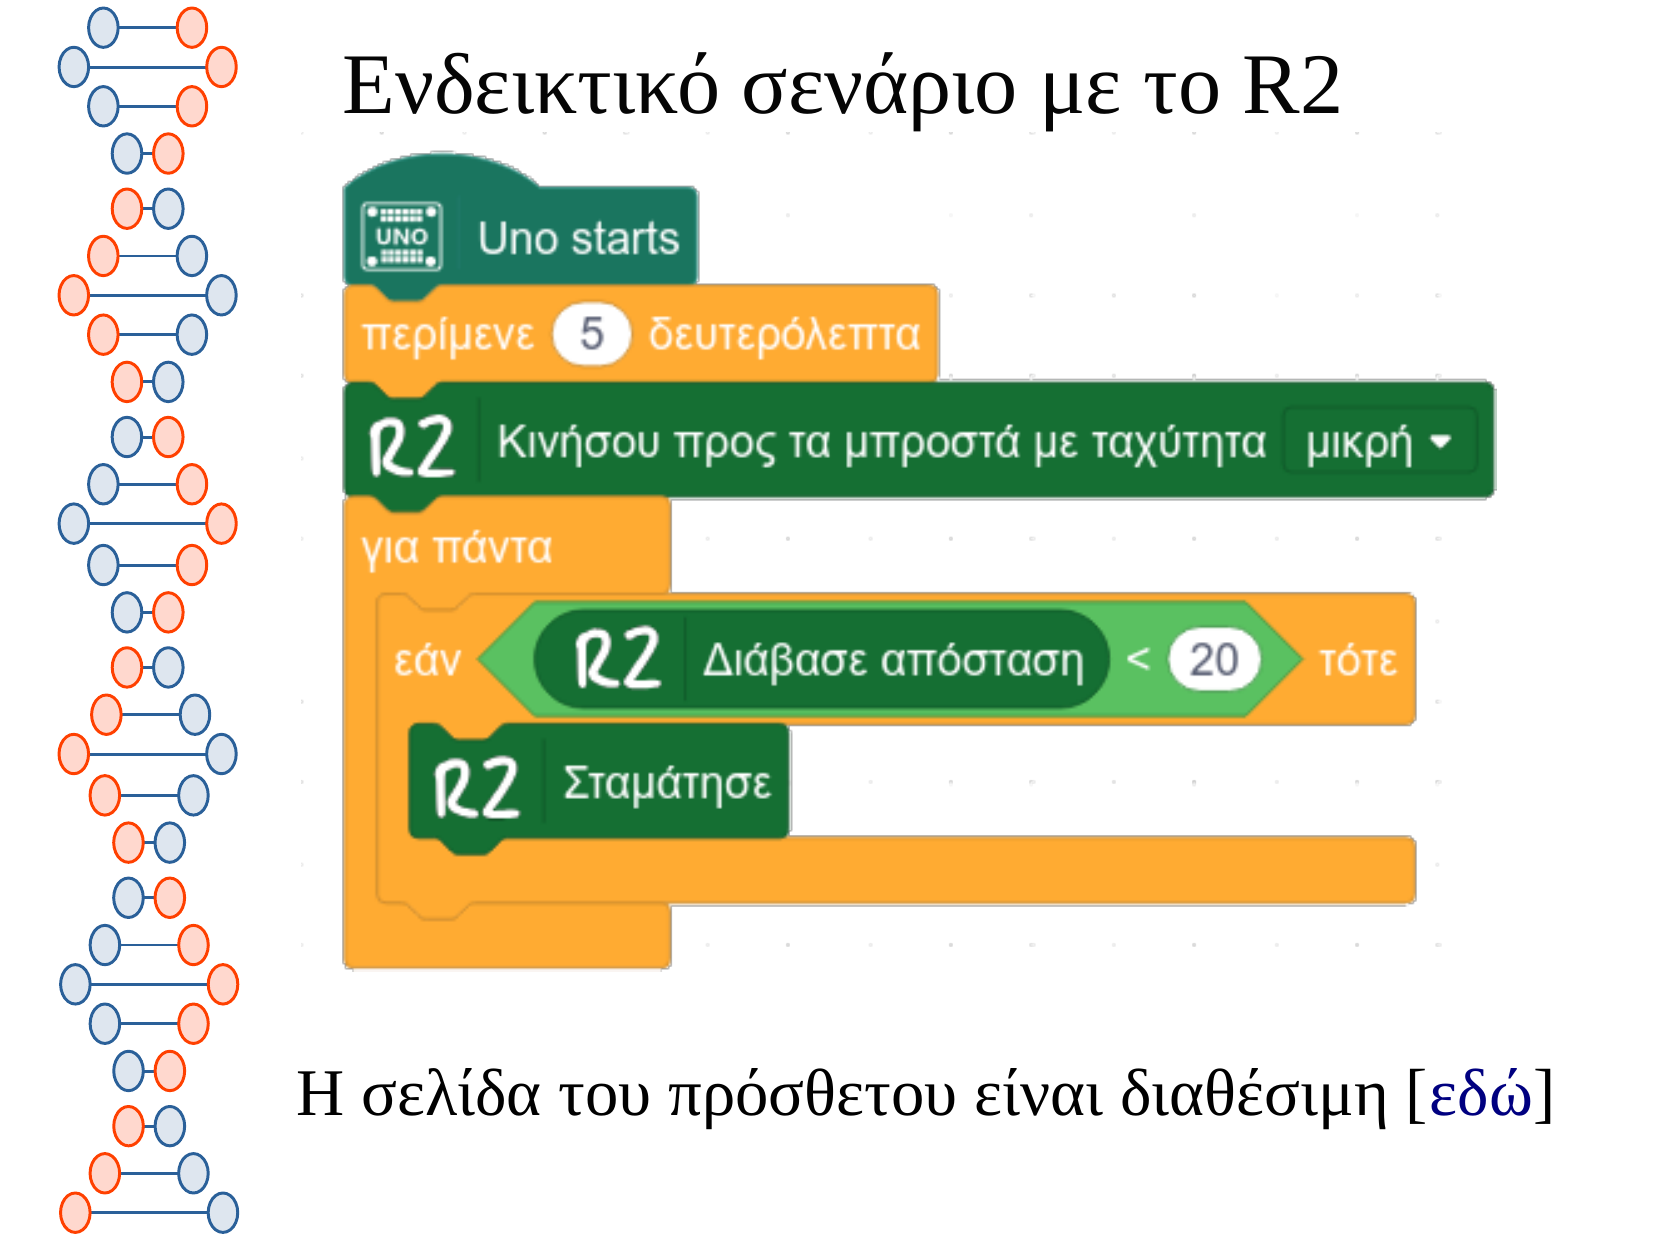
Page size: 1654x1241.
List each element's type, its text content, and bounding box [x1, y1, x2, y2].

text_box Η σελίδα του πρόσθετου είναι διαθέσιμη [εδώ] [281, 1048, 1613, 1144]
picture [301, 132, 1497, 972]
title Ενδεικτικό σενάριο με το R2 [99, 36, 1588, 133]
